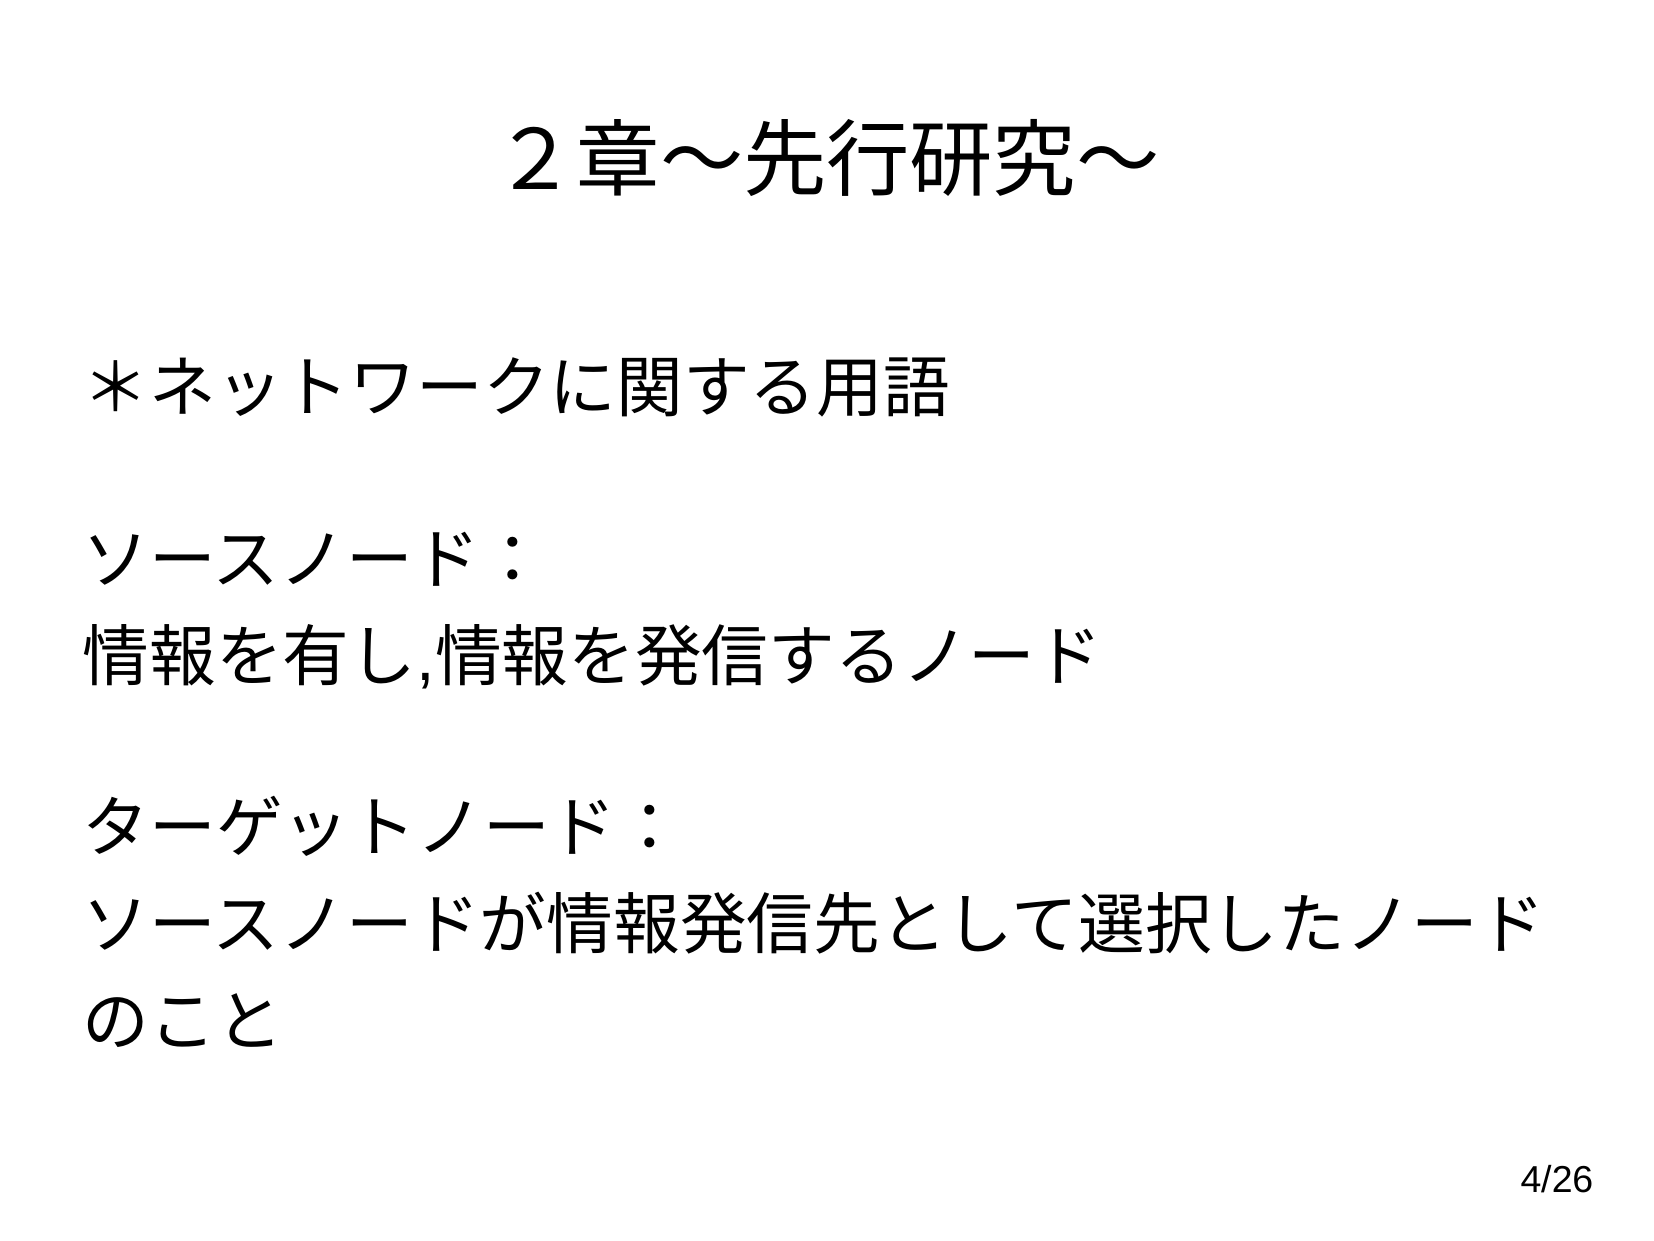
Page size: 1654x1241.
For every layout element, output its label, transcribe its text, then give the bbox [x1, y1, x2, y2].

text_box 4/26 [1505, 1151, 1625, 1211]
subtitle ＊ネットワークに関する用語 ソースノード： 情報を有し,情報を発信するノード ターゲットノード： ソースノードが情報発信先として選択したノードのこと [82, 290, 1571, 1109]
title ２章～先行研究～ [82, 49, 1571, 257]
